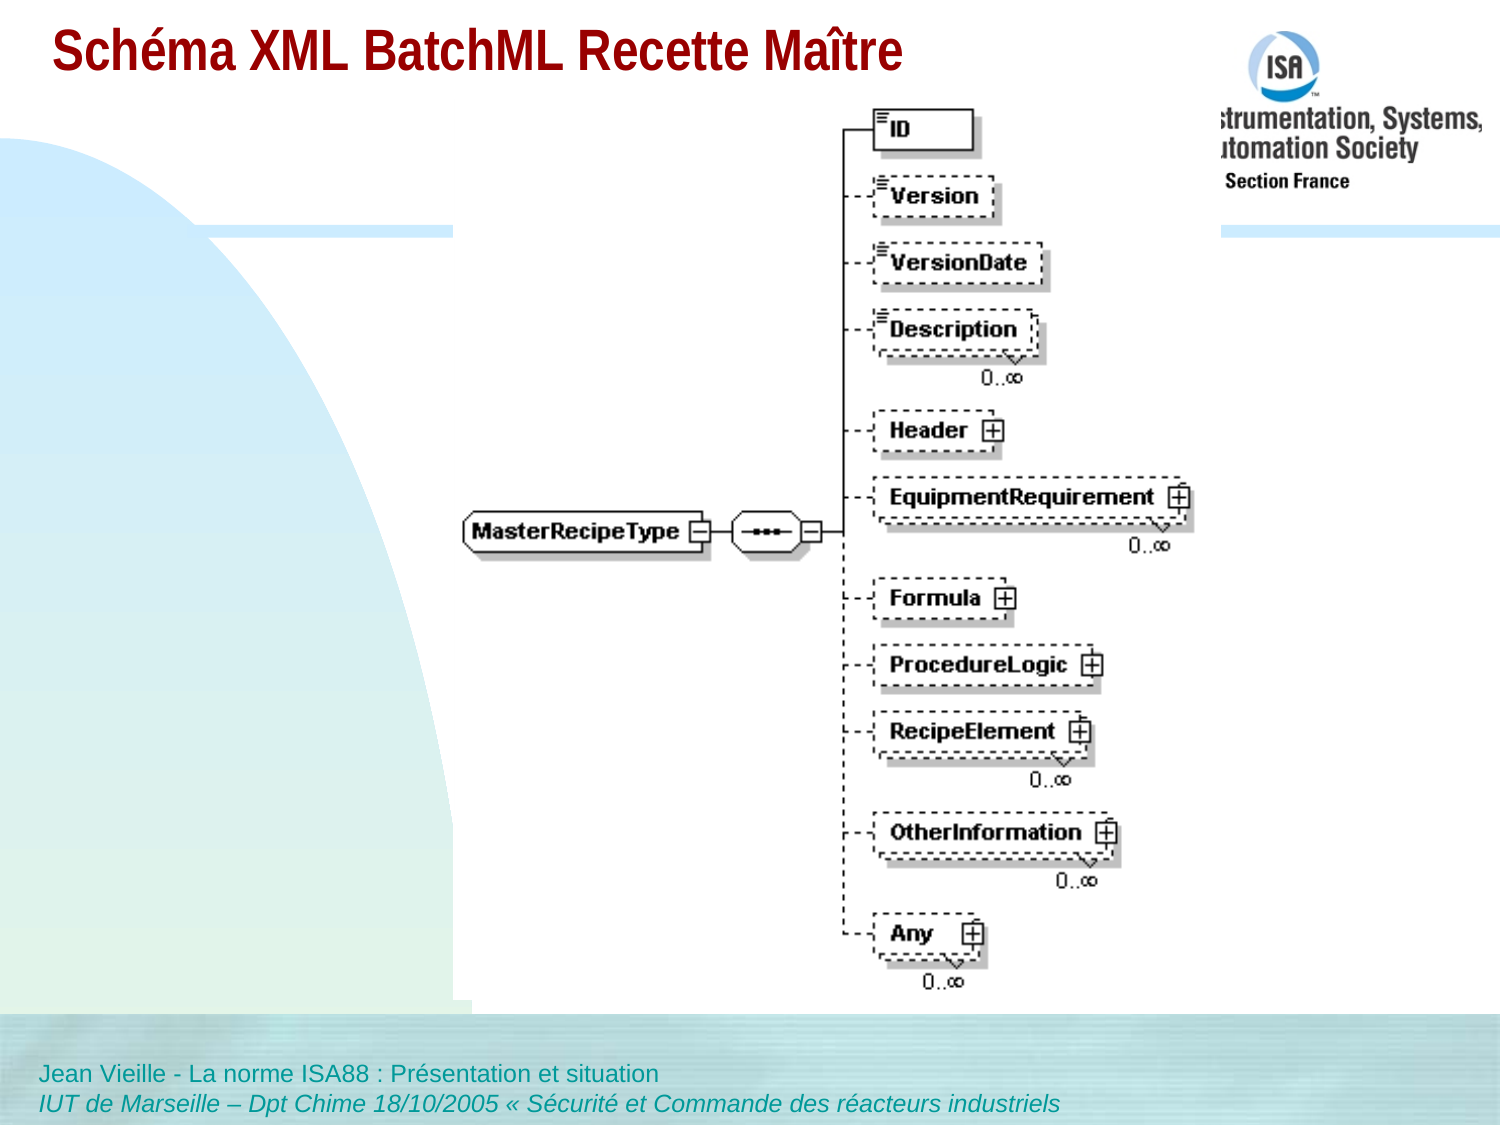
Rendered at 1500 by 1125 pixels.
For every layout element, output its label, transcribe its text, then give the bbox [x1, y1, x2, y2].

picture [0, 1014, 1500, 1125]
picture [453, 31, 1483, 1000]
title Schéma XML BatchML Recette Maître [37, 12, 1088, 201]
